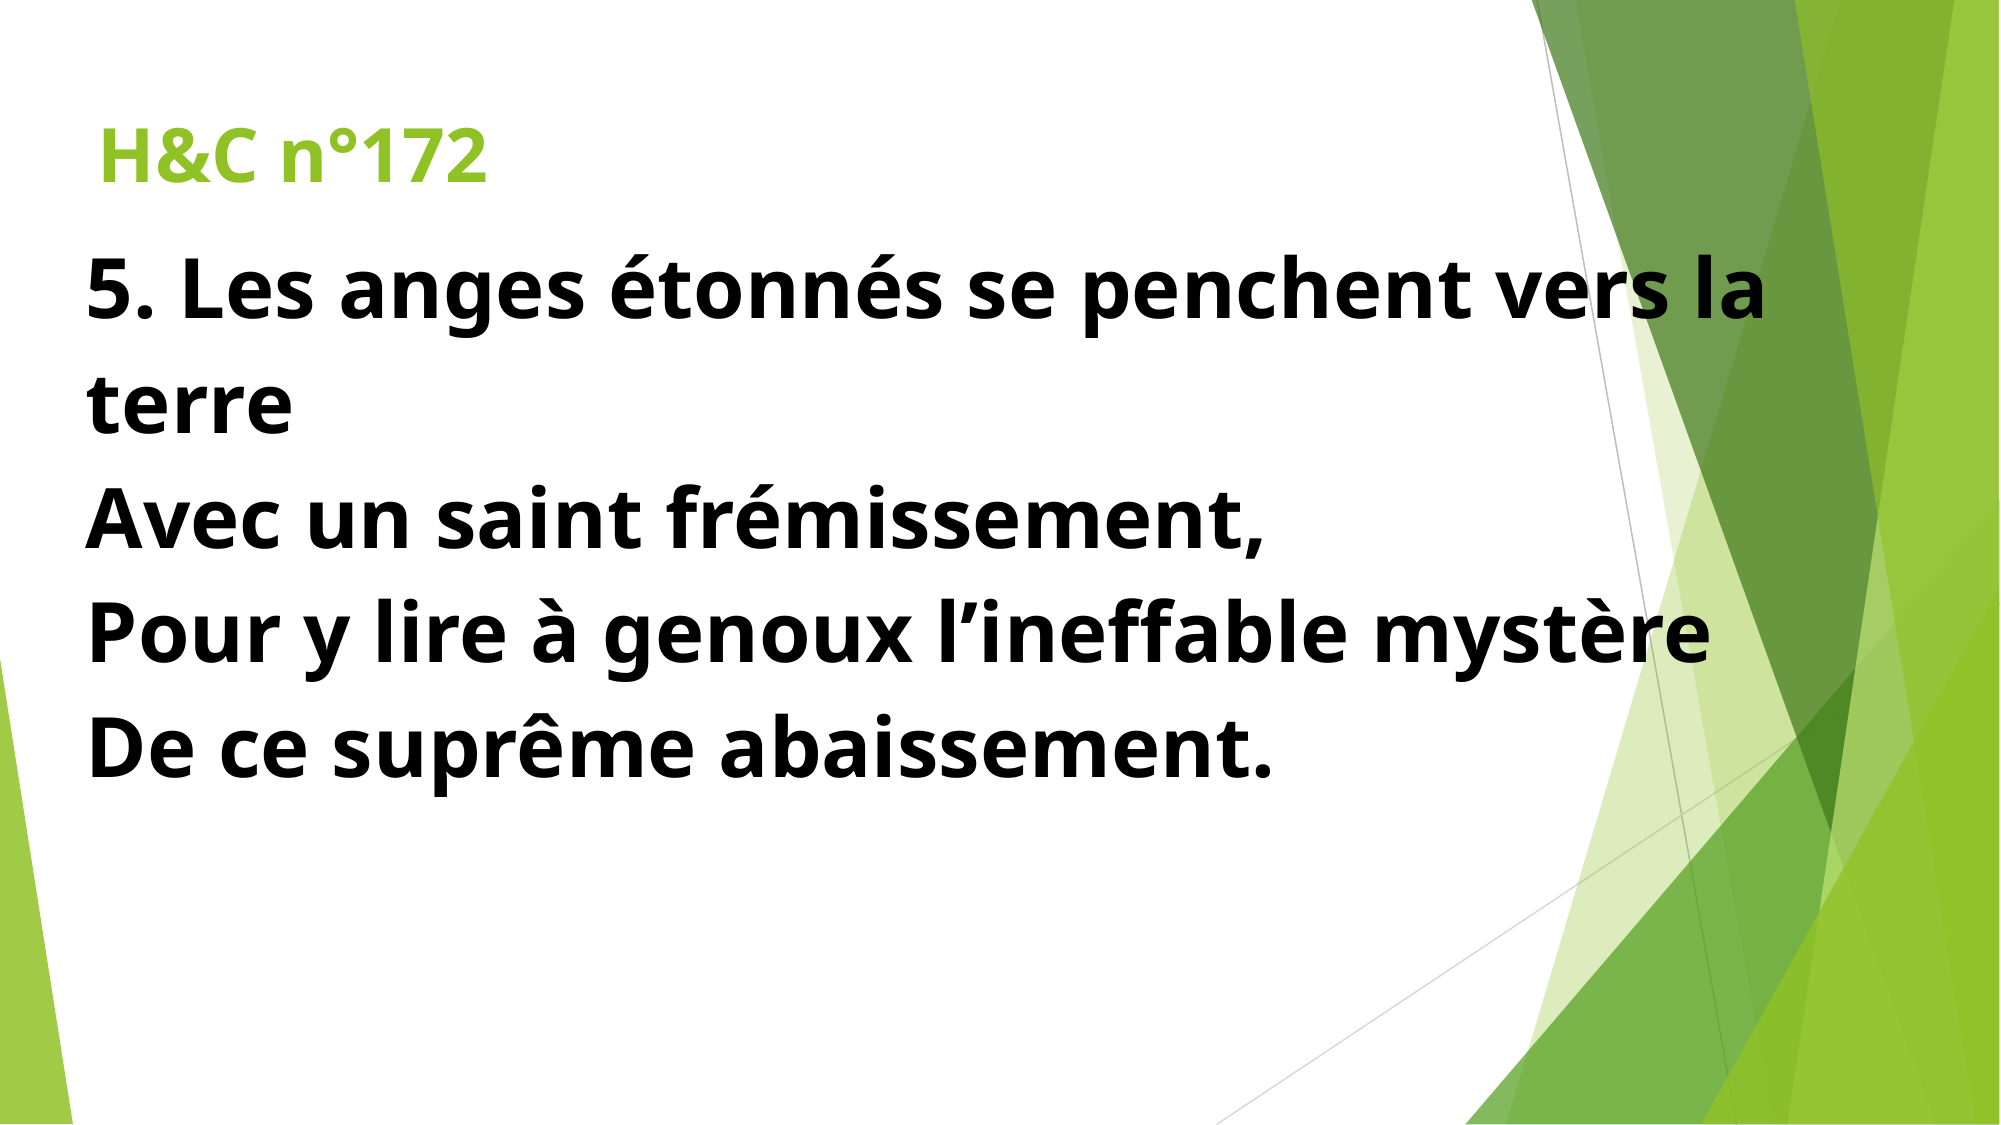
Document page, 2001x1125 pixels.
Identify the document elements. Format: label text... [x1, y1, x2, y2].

text_box H&C n°172 [82, 99, 1522, 212]
text_box 5. Les anges étonnés se penchent vers la terre Avec un saint frémissement, Pour y lire à genoux l’ineffable mystère De ce suprême abaissement. [70, 212, 1961, 1074]
